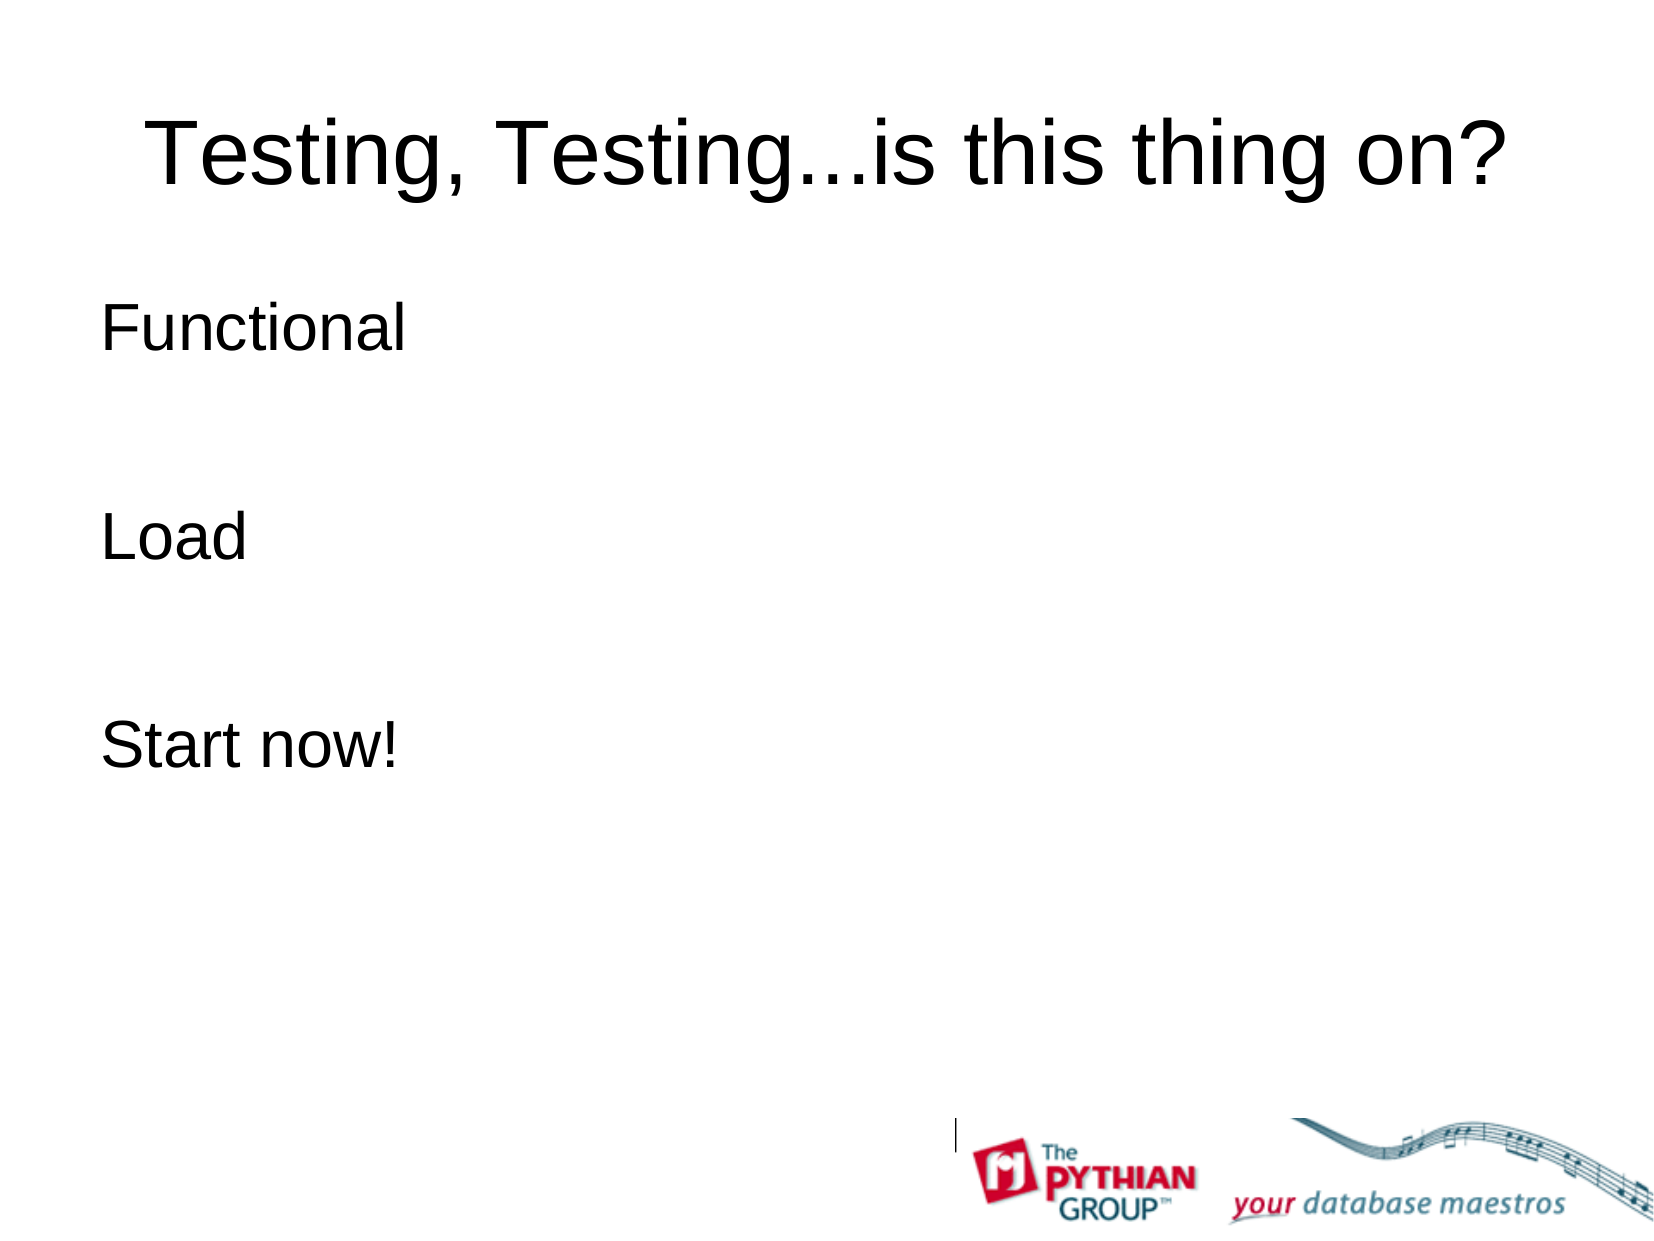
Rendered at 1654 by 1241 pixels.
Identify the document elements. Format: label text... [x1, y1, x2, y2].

list Functional Load Start now! [82, 290, 1571, 1094]
title Testing, Testing...is this thing on? [82, 56, 1571, 250]
picture [955, 1118, 1654, 1241]
